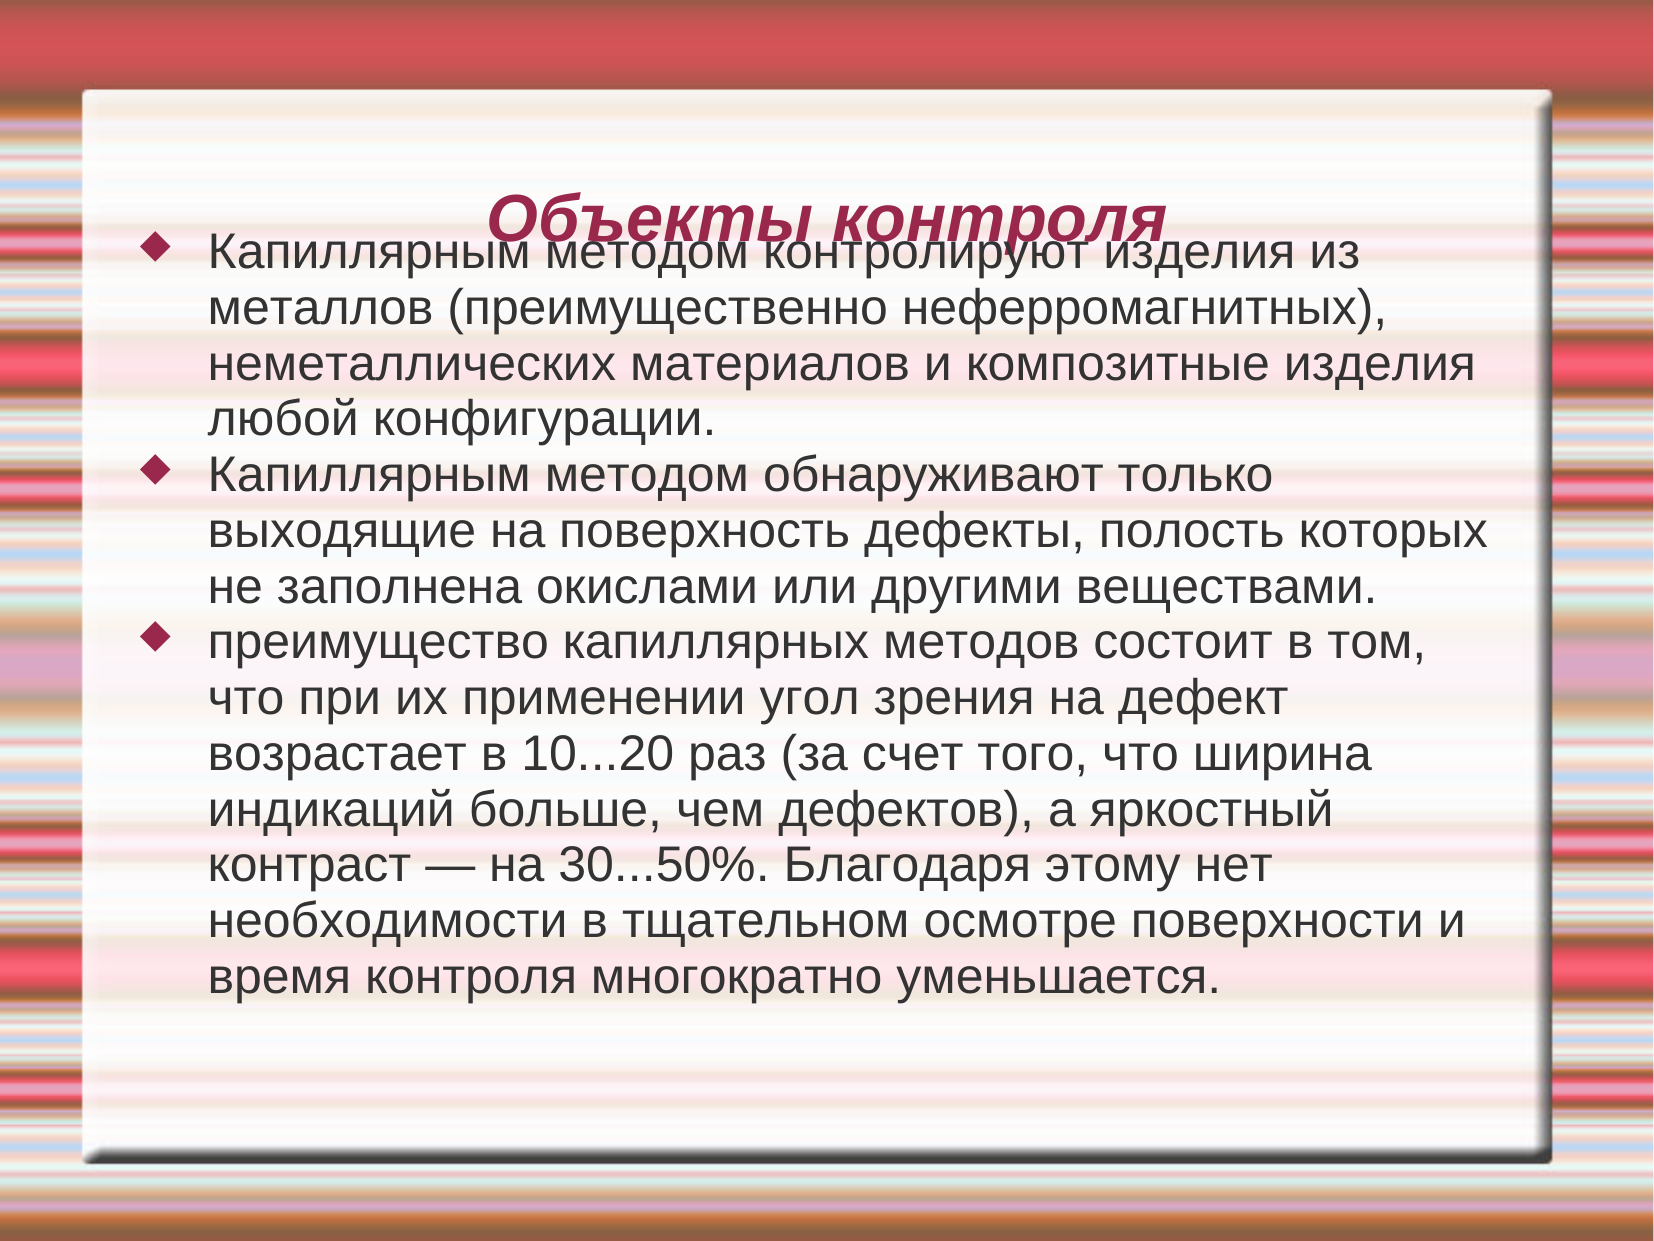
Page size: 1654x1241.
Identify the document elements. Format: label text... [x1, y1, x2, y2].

title Объекты контроля [121, 114, 1534, 322]
picture [0, 0, 1654, 1241]
list Капиллярным методом контролируют изделия из металлов (преимущественно неферромагнитных), неметаллических материалов и композитные изделия любой конфигурации. Капиллярным методом обнаруживают только выходящие на поверхность дефекты, полость которых не заполнена окислами или другими веществами. преимущество капиллярных методов состоит в том, что при их применении угол зрения на дефект возрастает в 10...20 раз (за счет того, что ширина индикаций больше, чем дефектов), а яркостный контраст — на 30...50%. Благодаря этому нет необходимости в тщательном осмотре поверхности и время контроля многократно уменьшается. [124, 167, 1506, 1004]
